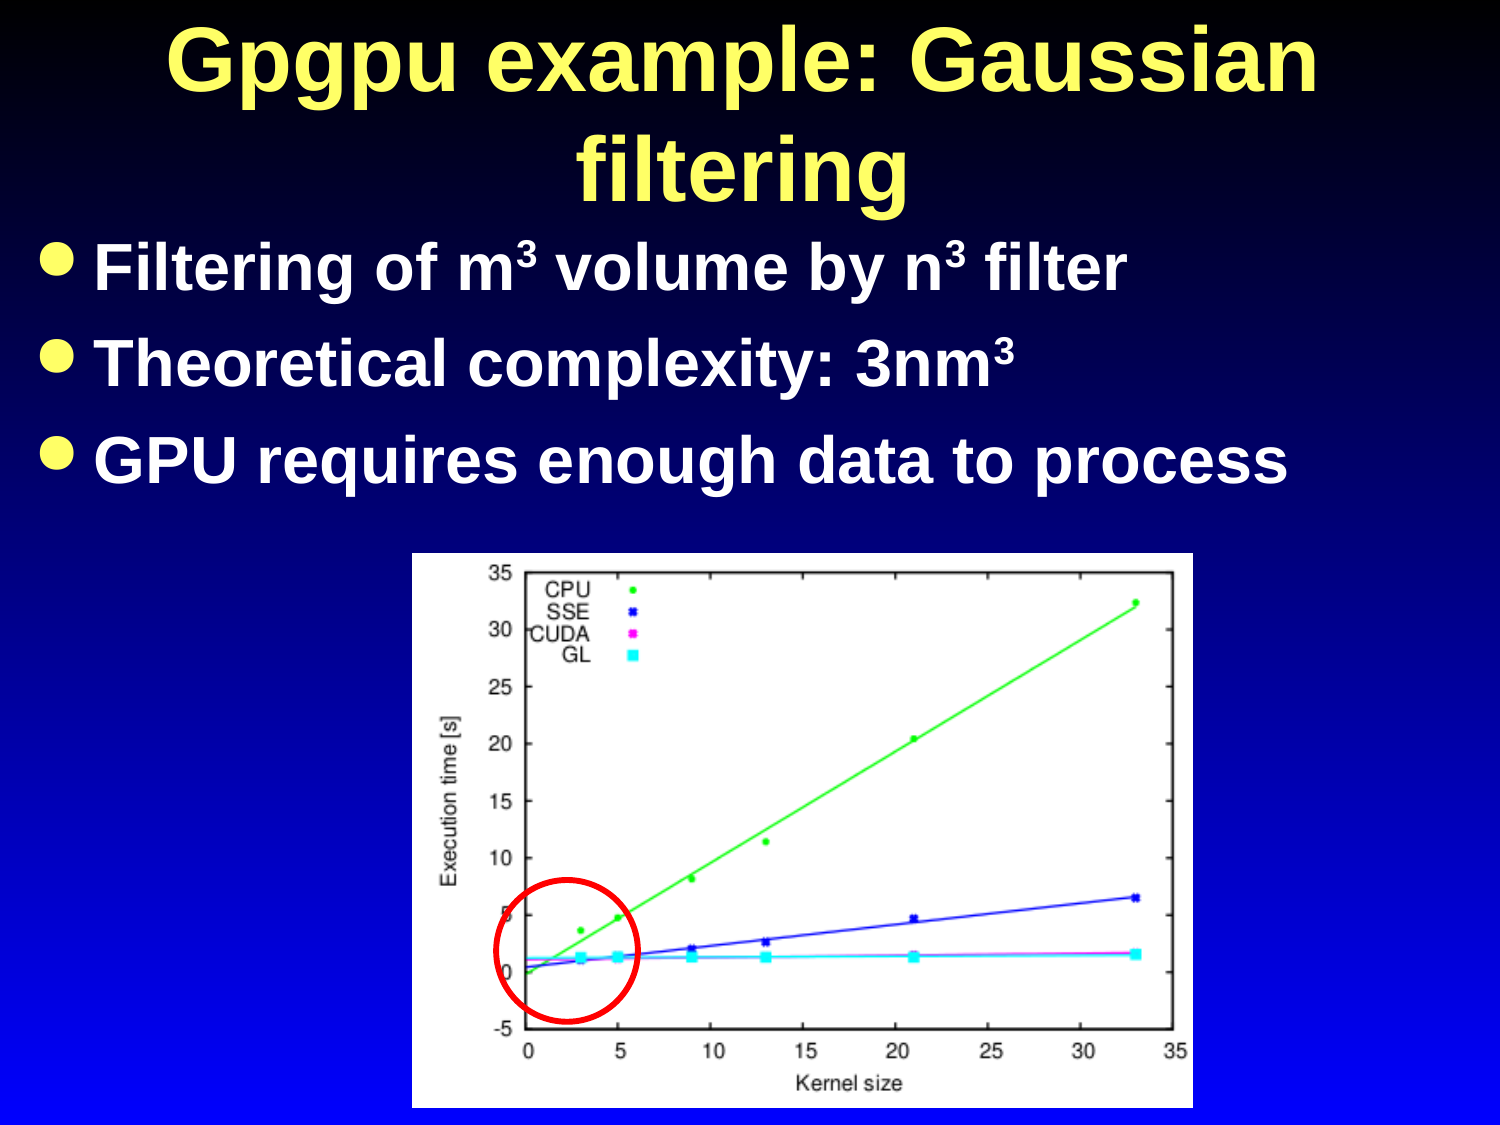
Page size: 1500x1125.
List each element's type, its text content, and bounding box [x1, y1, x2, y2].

picture [412, 553, 1193, 1108]
list Filtering of m3 volume by n3 filter Theoretical complexity: 3nm3 GPU requires enough data to process [37, 224, 1463, 498]
title Gpgpu example: Gaussian filtering [99, 0, 1388, 224]
